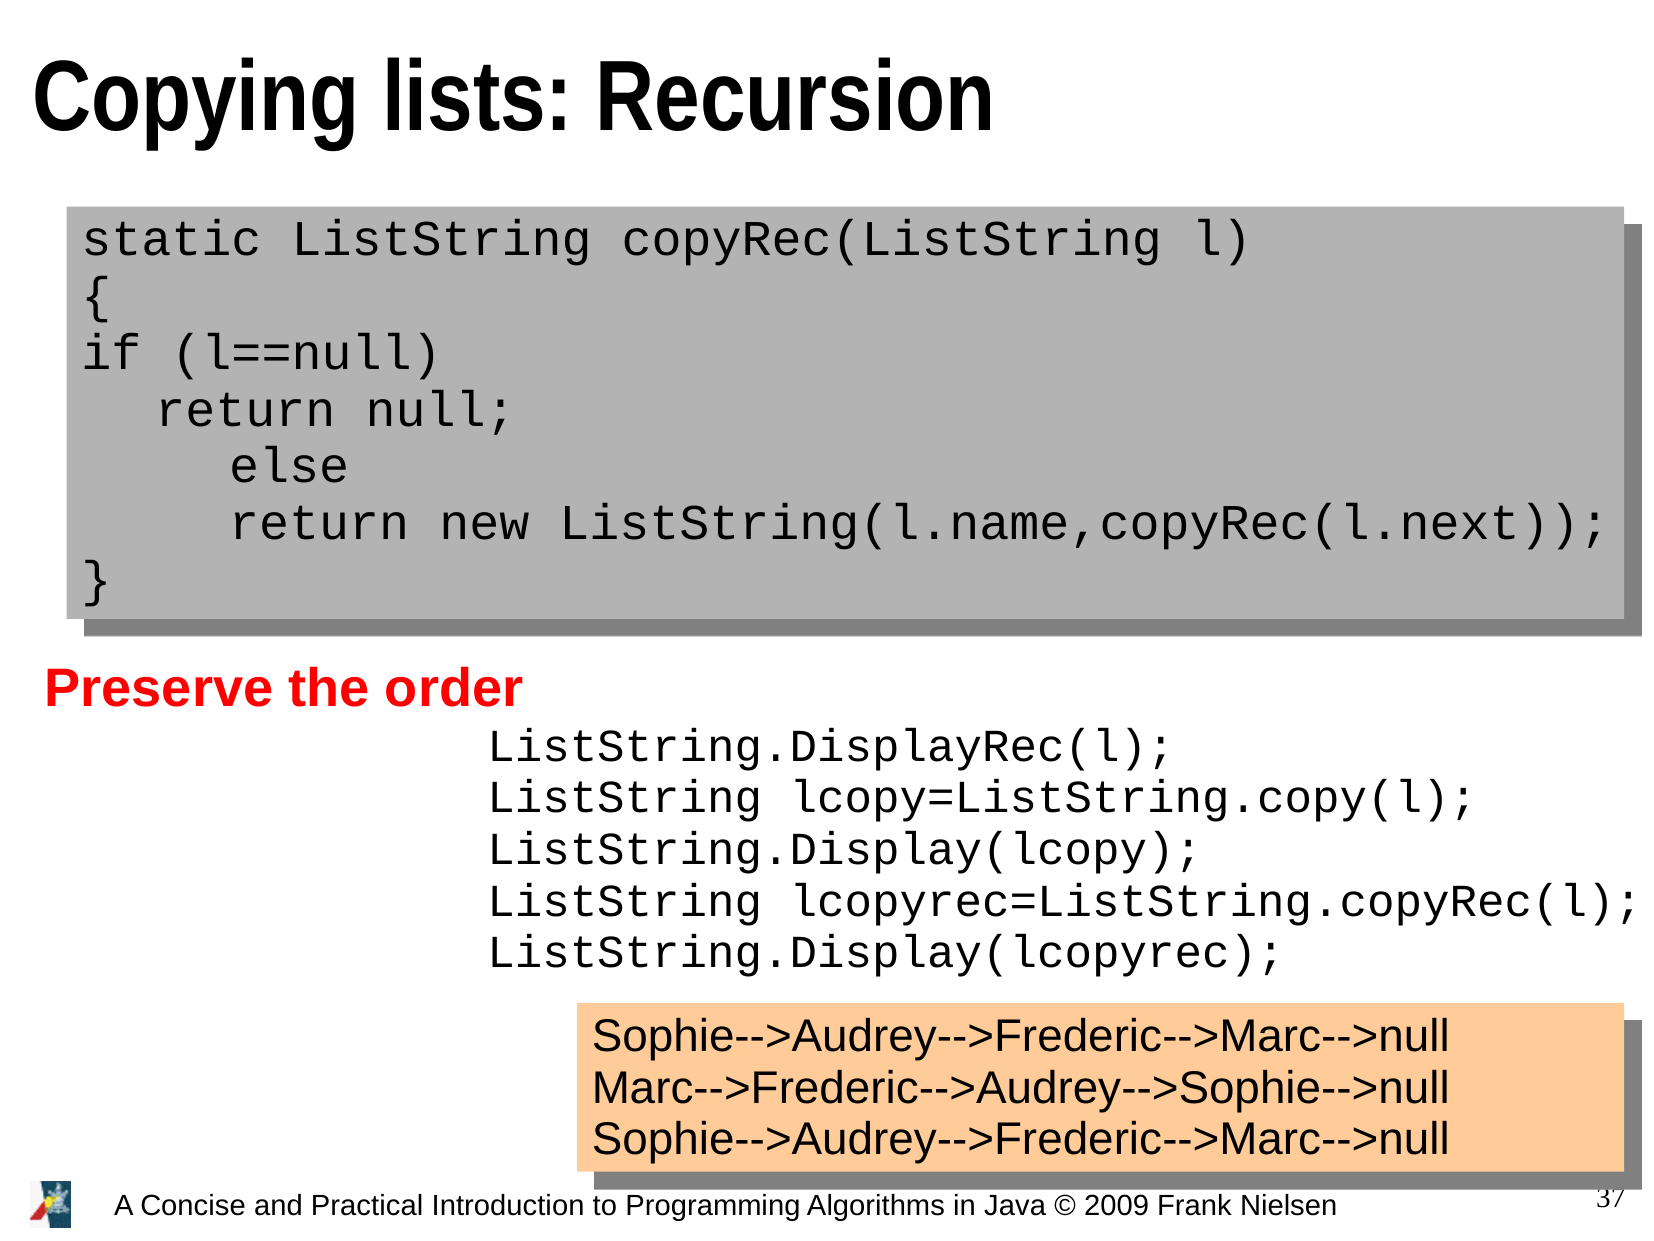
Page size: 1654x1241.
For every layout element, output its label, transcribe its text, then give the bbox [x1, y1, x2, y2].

picture [29, 1181, 71, 1228]
text_box Sophie-->Audrey-->Frederic-->Marc-->null Marc-->Frederic-->Audrey-->Sophie-->null Sophie-->Audrey-->Frederic-->Marc-->null [577, 1002, 1625, 1171]
text_box ListString.DisplayRec(l); ListString lcopy=ListString.copy(l); ListString.Display(lcopy); ListString lcopyrec=ListString.copyRec(l); ListString.Display(lcopyrec); [29, 715, 1654, 975]
text_box Copying lists: Recursion [17, 29, 1012, 159]
text_box static ListString copyRec(ListString l) { if (l==null) return null; else return new ListString(l.name,copyRec(l.next)); } [66, 206, 1625, 598]
text_box Preserve the order [29, 649, 539, 727]
